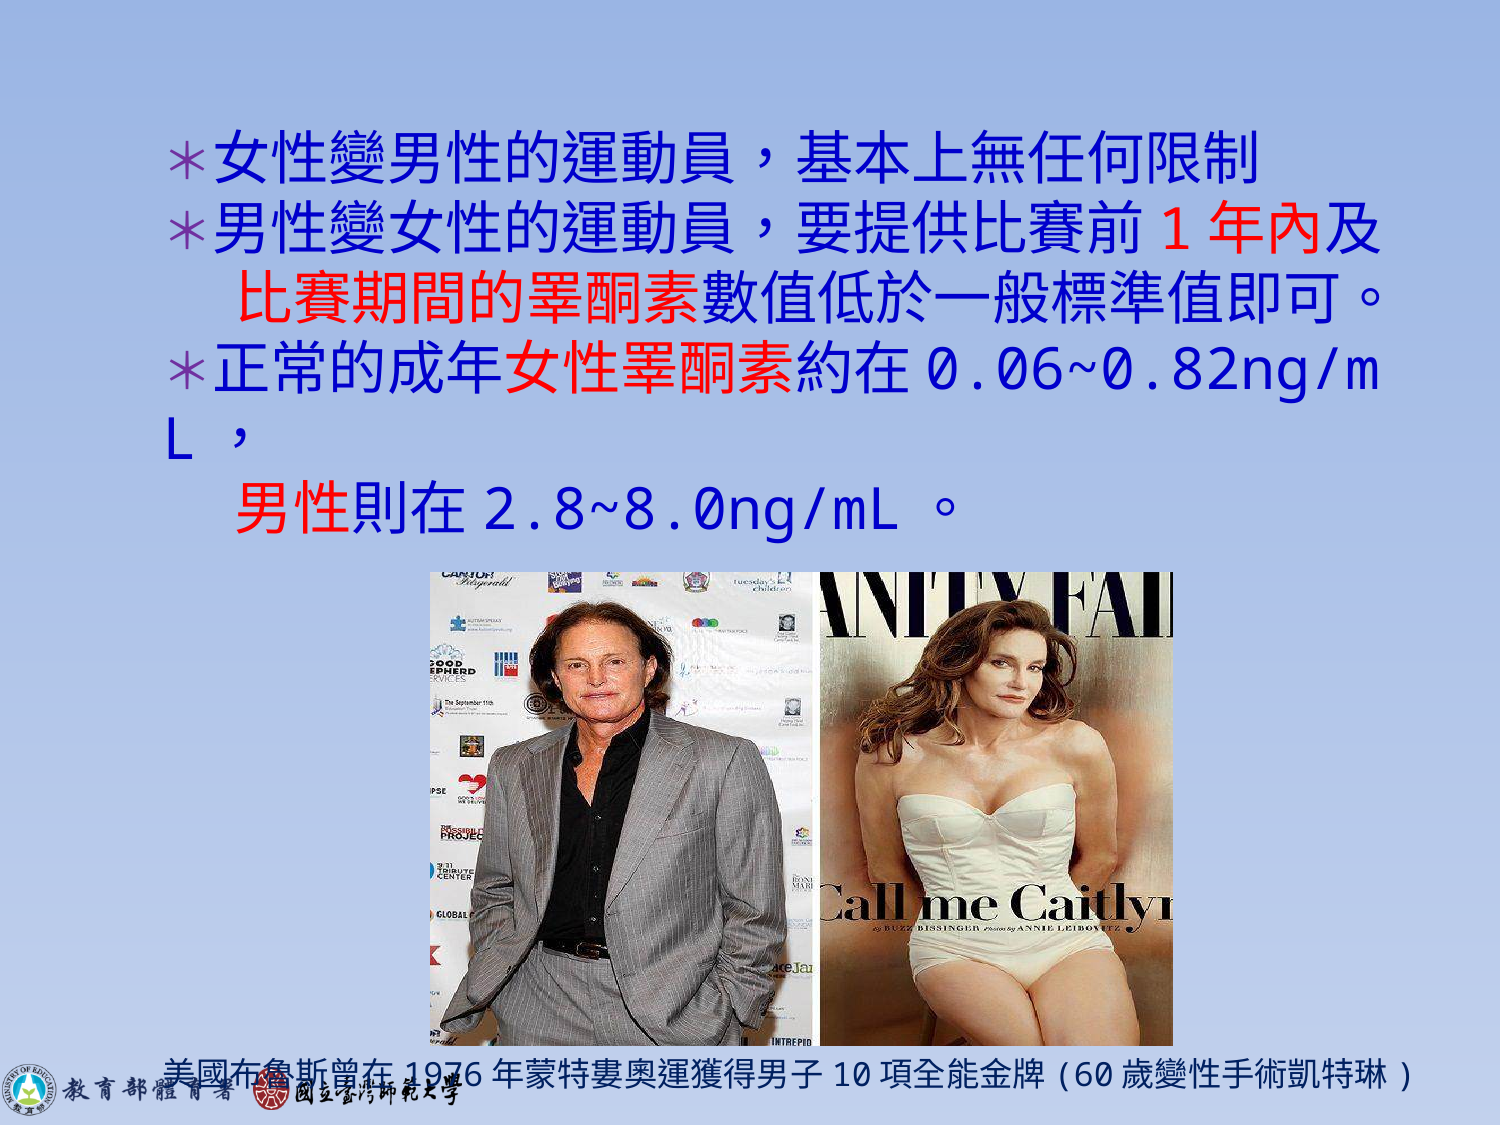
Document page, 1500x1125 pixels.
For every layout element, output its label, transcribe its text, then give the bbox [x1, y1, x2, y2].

text_box ＊女性變男性的運動員，基本上無任何限制 ＊男性變女性的運動員，要提供比賽前1年內及 比賽期間的睪酮素數值低於一般標準值即可。 ＊正常的成年女性睪酮素約在0.06~0.82ng/mL， 男性則在2.8~8.0ng/mL。 [148, 114, 1423, 549]
text_box 美國布魯斯曾在1976年蒙特婁奧運獲得男子10項全能金牌(60歲變性手術凱特琳) [148, 1045, 1447, 1100]
picture [430, 572, 1173, 1045]
